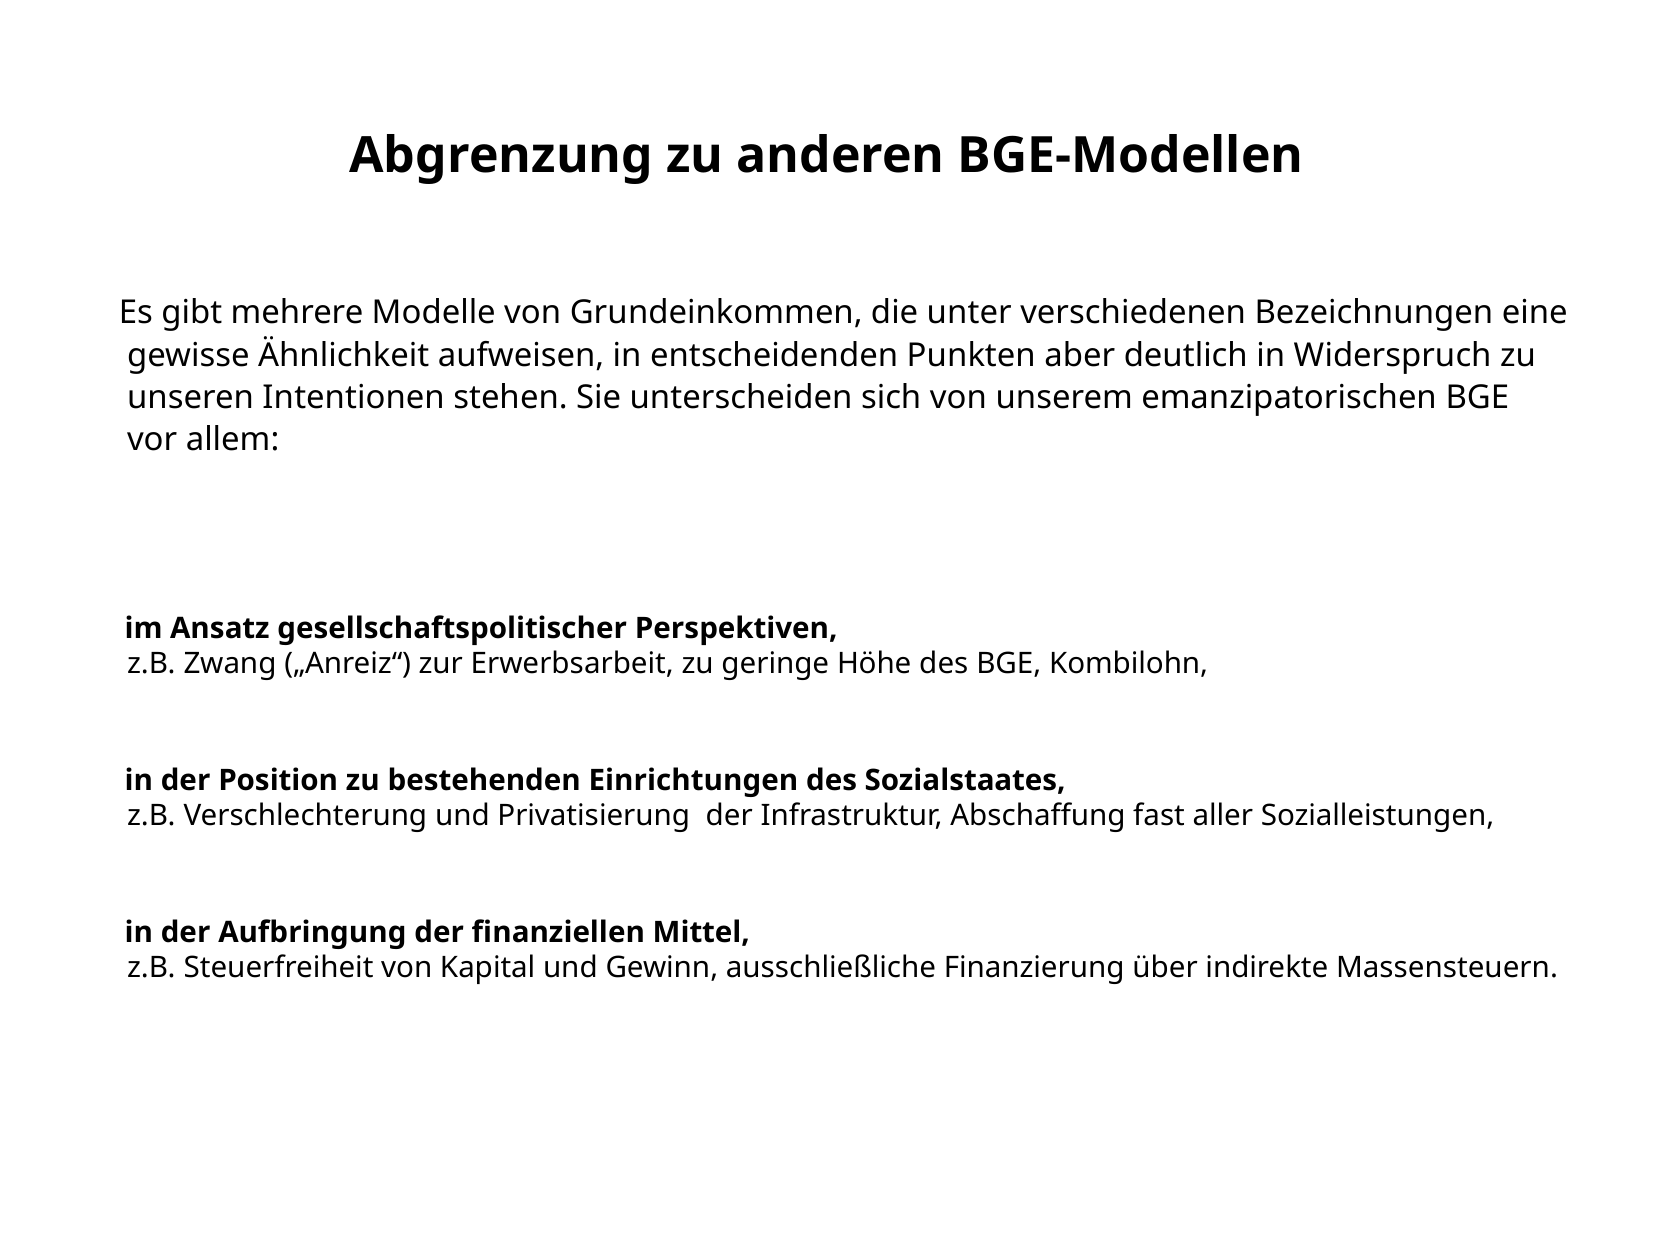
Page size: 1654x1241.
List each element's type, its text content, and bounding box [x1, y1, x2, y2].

title Abgrenzung zu anderen BGE-Modellen [82, 49, 1571, 257]
list Es gibt mehrere Modelle von Grundeinkommen, die unter verschiedenen Bezeichnungen eine gewisse Ähnlichkeit aufweisen, in entscheidenden Punkten aber deutlich in Widerspruch zu unseren Intentionen stehen. Sie unterscheiden sich von unserem emanzipatorischen BGE vor allem: im Ansatz gesellschaftspolitischer Perspektiven, z.B. Zwang („Anreiz“) zur Erwerbsarbeit, zu geringe Höhe des BGE, Kombilohn, in der Position zu bestehenden Einrichtungen des Sozialstaates, z.B. Verschlechterung und Privatisierung der Infrastruktur, Abschaffung fast aller Sozialleistungen, in der Aufbringung der finanziellen Mittel, z.B. Steuerfreiheit von Kapital und Gewinn, ausschließliche Finanzierung über indirekte Massensteuern. [82, 290, 1571, 1010]
